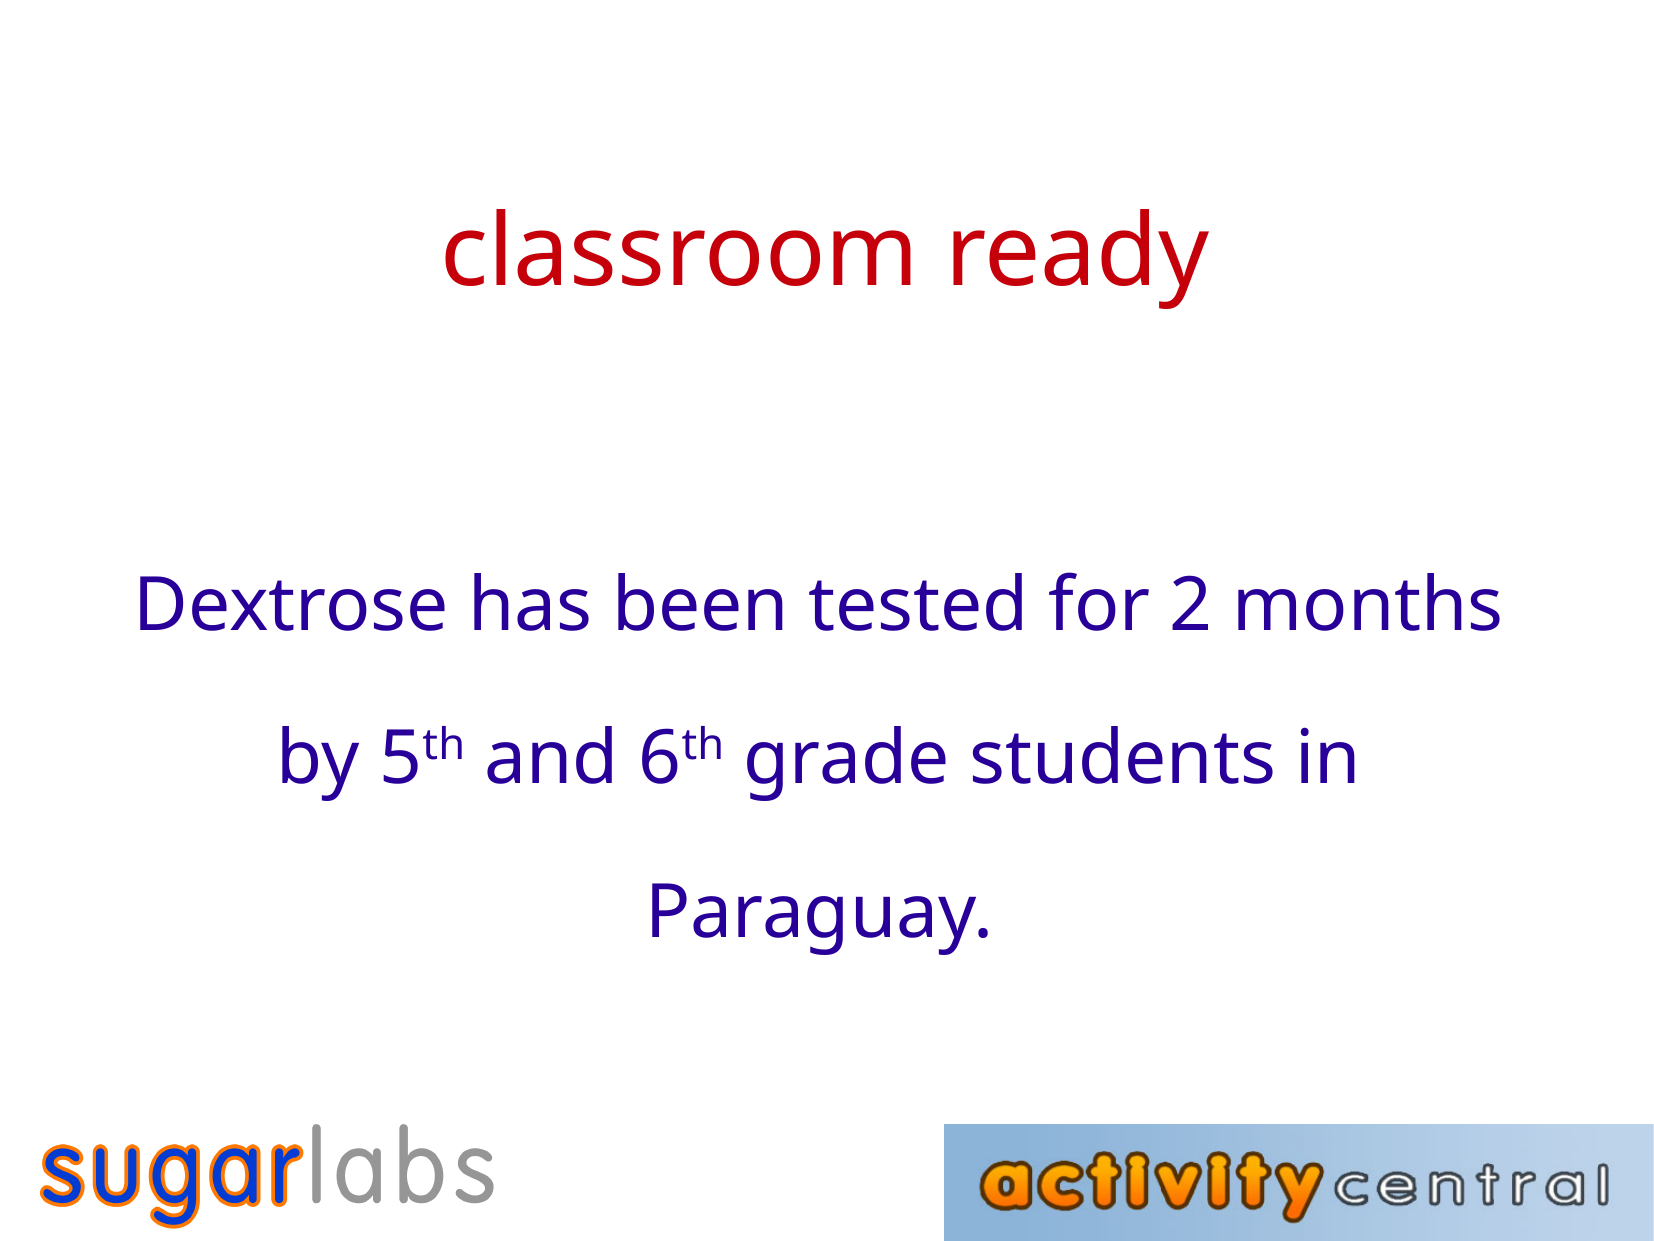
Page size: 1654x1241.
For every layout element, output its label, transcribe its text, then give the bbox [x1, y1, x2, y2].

title classroom ready [0, 150, 1651, 343]
text_box Dextrose has been tested for 2 months by 5th and 6th grade students in Paraguay. [103, 375, 1536, 1013]
picture [944, 1124, 1654, 1241]
picture [0, 1081, 532, 1241]
